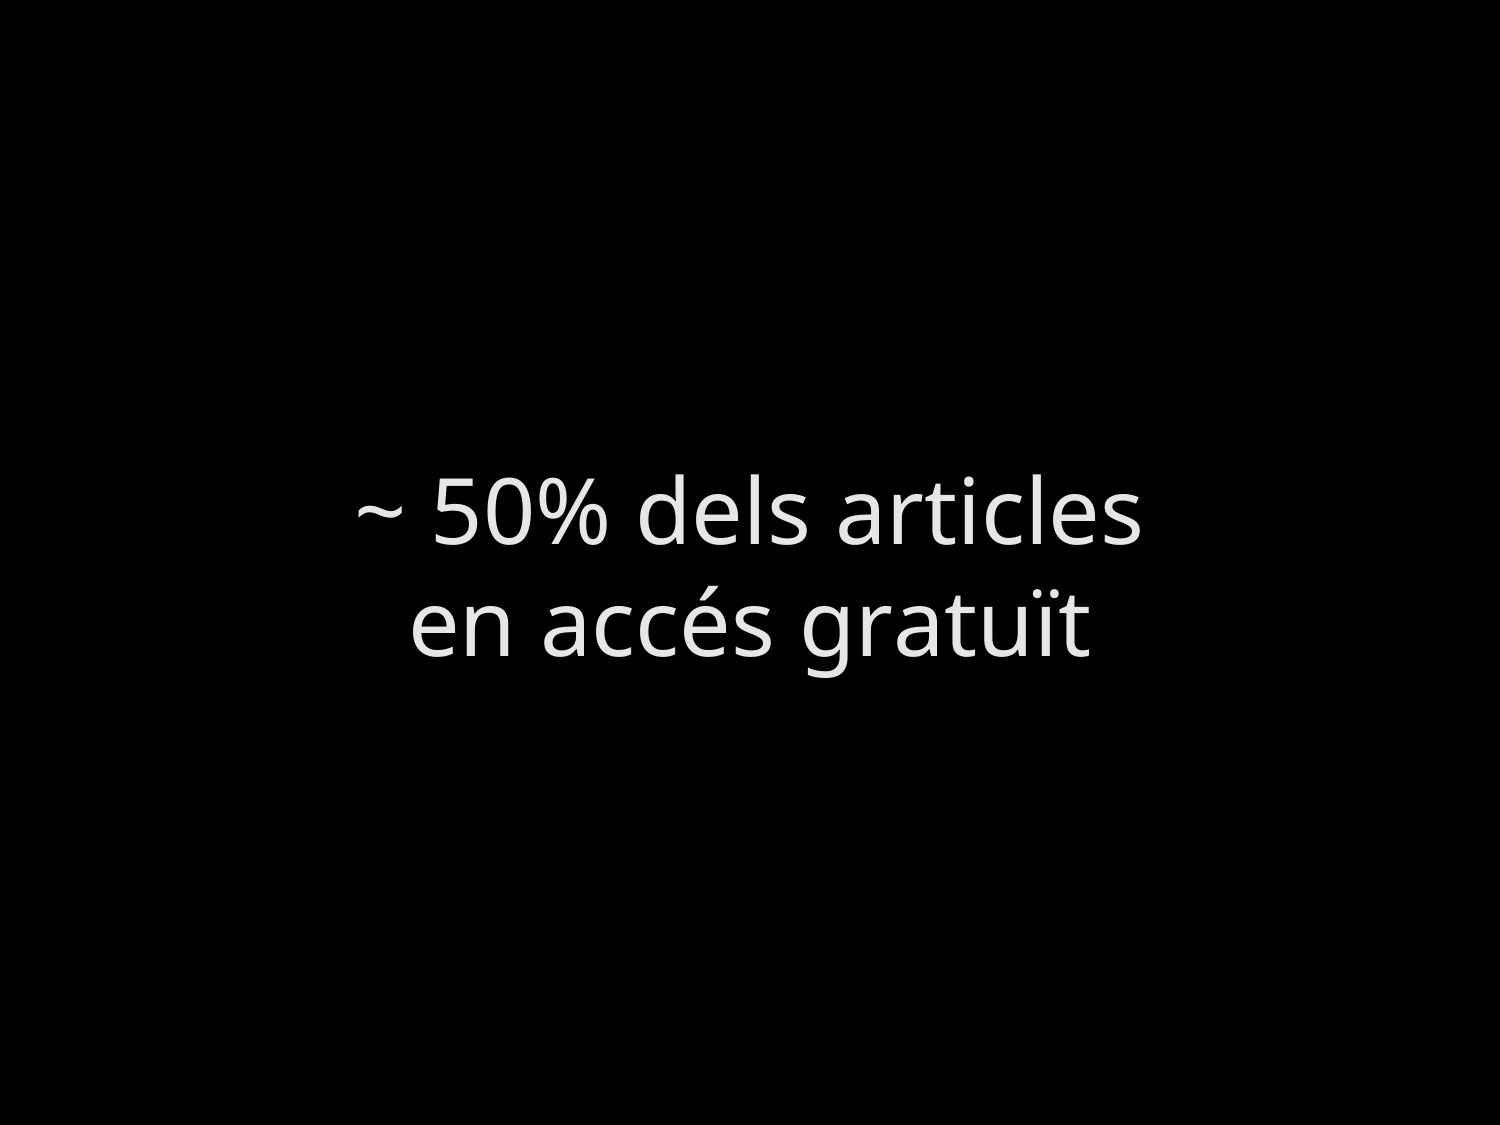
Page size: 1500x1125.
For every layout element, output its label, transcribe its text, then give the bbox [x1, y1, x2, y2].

subtitle ~ 50% dels articles en accés gratuït [109, 112, 1391, 1013]
